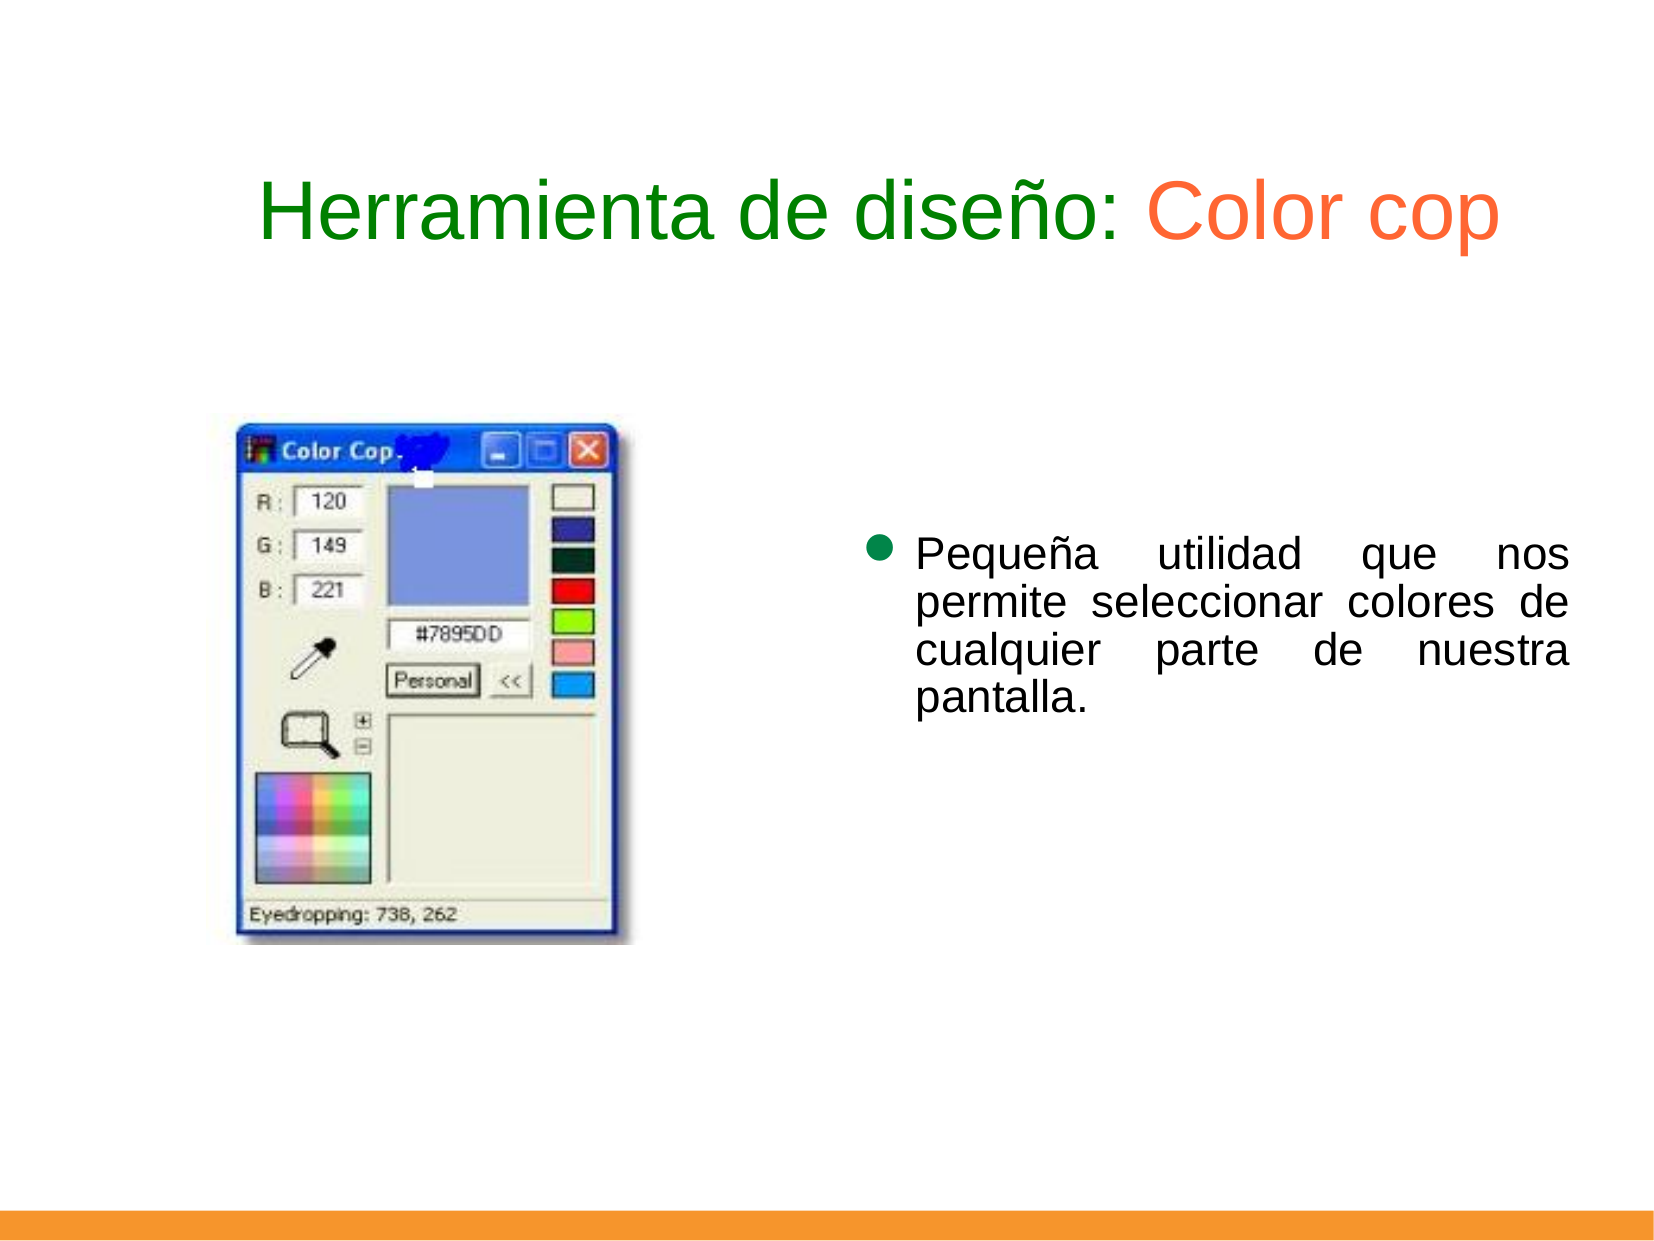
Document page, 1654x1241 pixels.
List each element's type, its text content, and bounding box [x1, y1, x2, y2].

title Herramienta de diseño: Color cop [64, 111, 1553, 317]
picture [206, 413, 643, 945]
list Pequeña utilidad que nos permite seleccionar colores de cualquier parte de nuestra pantalla. [844, 531, 1571, 1109]
